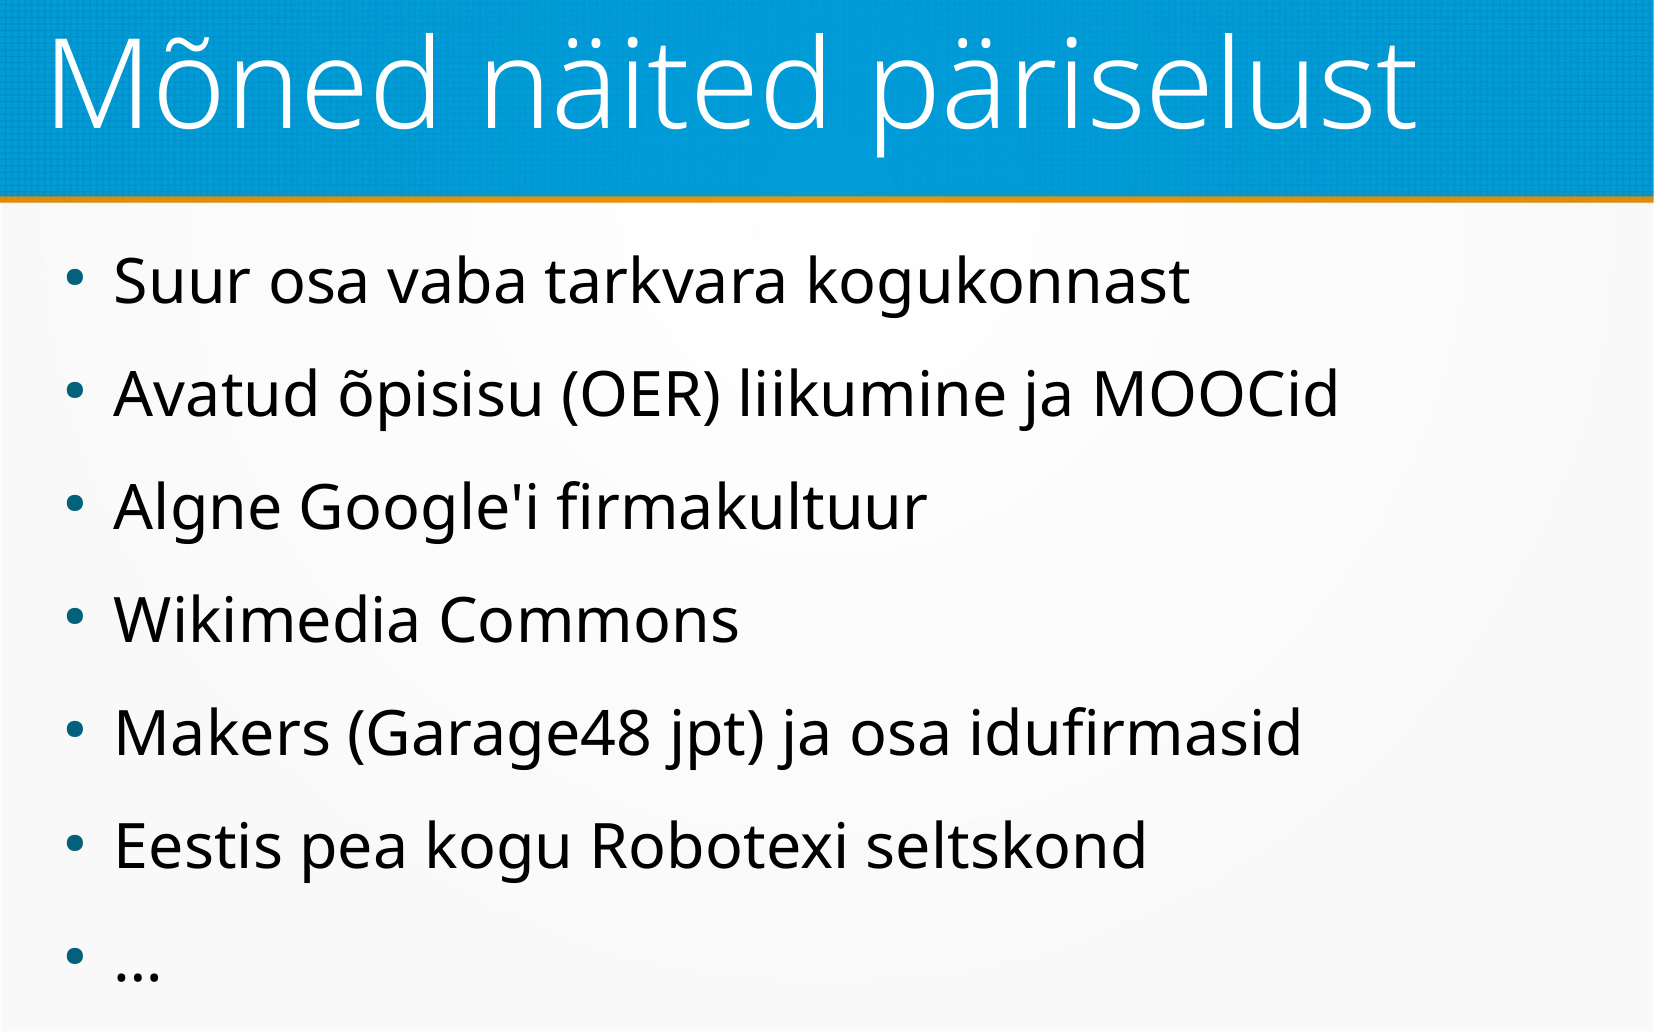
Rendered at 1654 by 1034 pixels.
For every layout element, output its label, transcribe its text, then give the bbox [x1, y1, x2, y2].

picture [0, 195, 1654, 1034]
list Suur osa vaba tarkvara kogukonnast Avatud õpisisu (OER) liikumine ja MOOCid Algne Google'i firmakultuur Wikimedia Commons Makers (Garage48 jpt) ja osa idufirmasid Eestis pea kogu Robotexi seltskond … [47, 236, 1607, 1002]
title Mõned näited päriselust [43, 0, 1619, 166]
